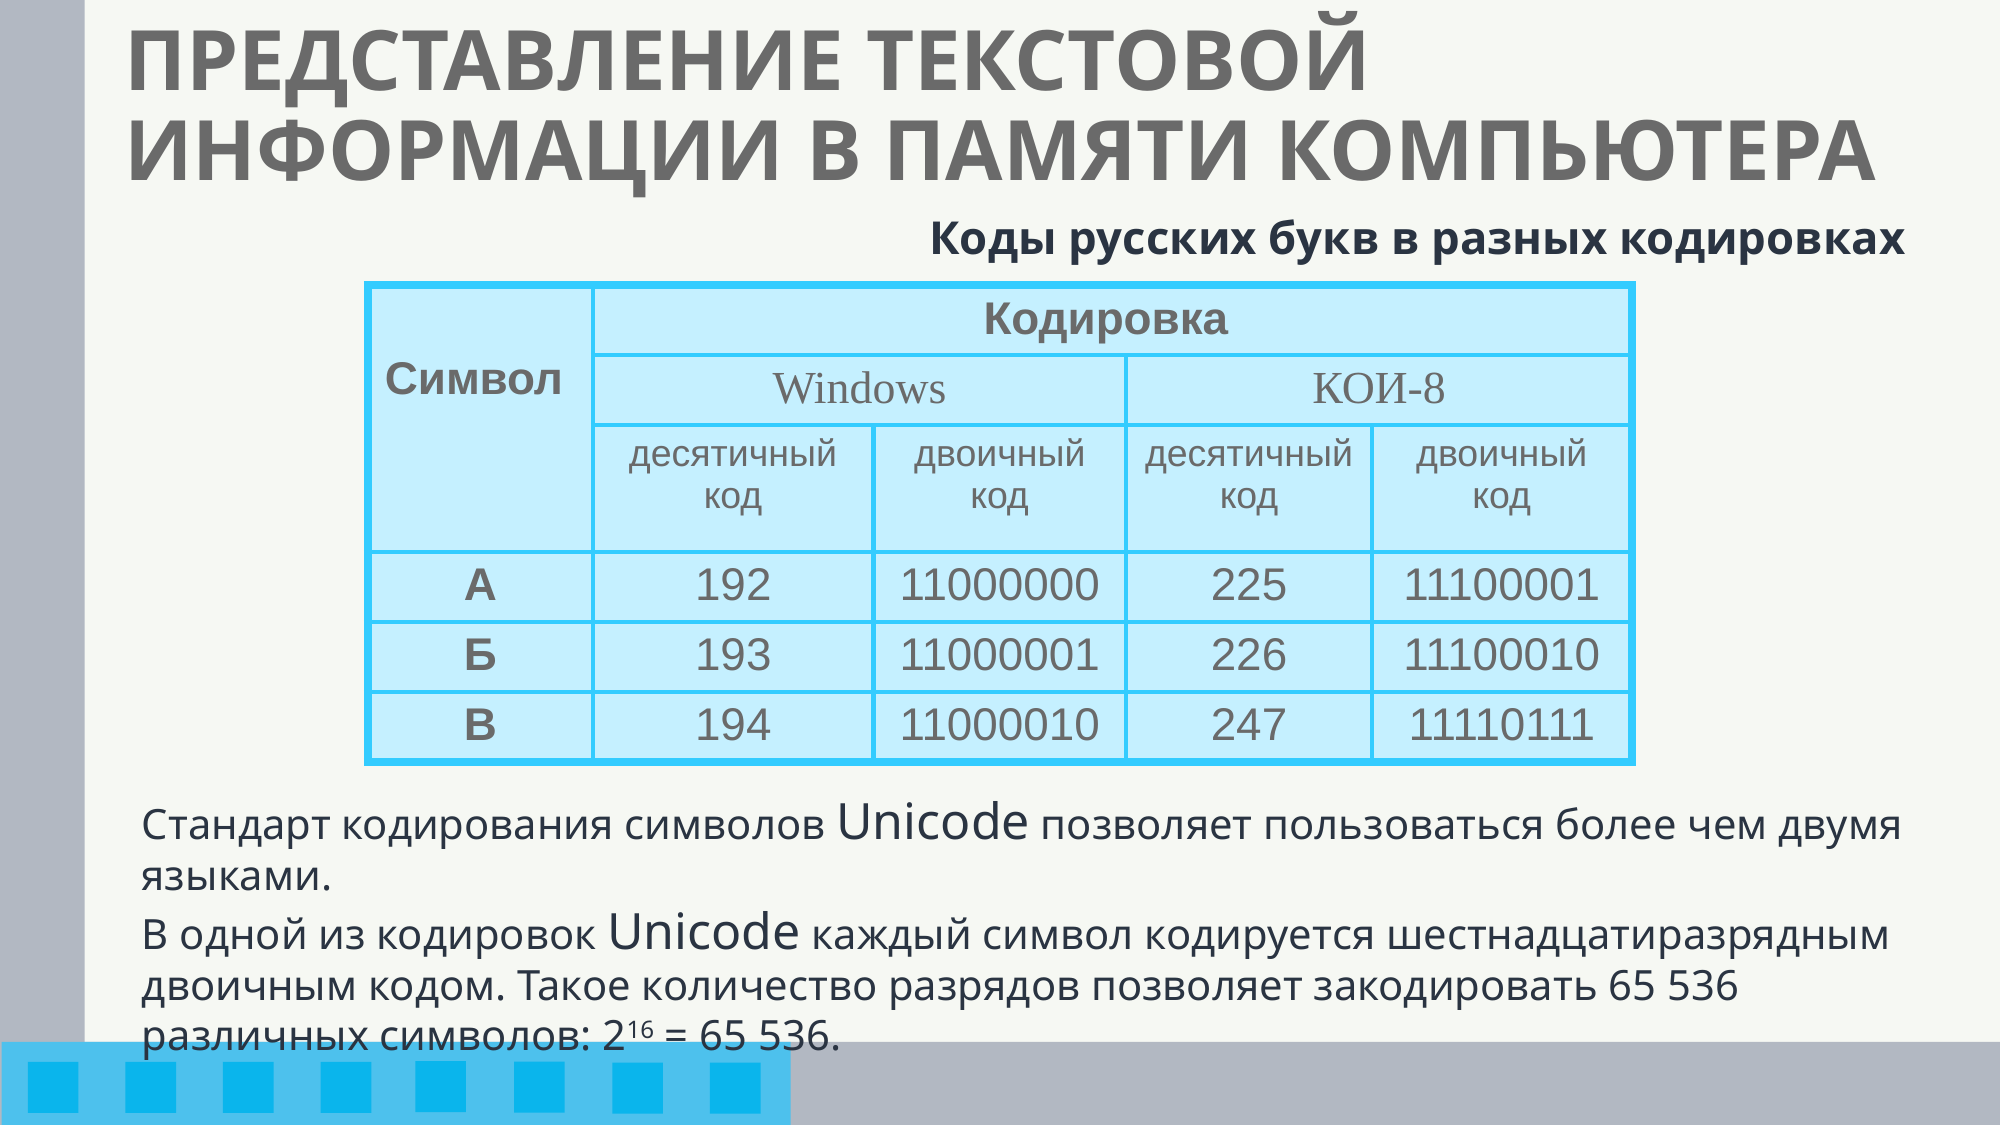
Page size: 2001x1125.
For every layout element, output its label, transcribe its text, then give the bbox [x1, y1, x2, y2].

table_cell 194 [595, 694, 871, 758]
table_cell 11000010 [876, 694, 1124, 758]
table_header Кодировка [595, 289, 1628, 353]
title ПРЕДСТАВЛЕНИЕ ТЕКСТОВОЙ ИНФОРМАЦИИ В ПАМЯТИ КОМПЬЮТЕРА [109, 0, 1965, 218]
table_cell 11110111 [1374, 694, 1628, 758]
table_cell двоичный код [1374, 427, 1628, 550]
table_cell десятичный код [595, 427, 871, 550]
table_cell КОИ-8 [1128, 357, 1628, 423]
table_cell 11000000 [876, 554, 1124, 620]
table_cell 225 [1128, 554, 1370, 620]
table_cell Б [372, 624, 591, 690]
table_cell А [372, 554, 591, 620]
table_cell Windows [595, 357, 1124, 423]
text_box Стандарт кодирования символов Unicode позволяет пользоваться более чем двумя языками. В одной из кодировок Unicode каждый символ кодируется шестнадцатиразрядным двоичным кодом. Такое количество разрядов позволяет закодировать 65 536 различных символов: 216 = 65 536. [127, 781, 1926, 1067]
table_cell 11100001 [1374, 554, 1628, 620]
table_cell десятичный код [1128, 427, 1370, 550]
table_cell 193 [595, 624, 871, 690]
table_header Символ [372, 289, 591, 550]
table_cell 11100010 [1374, 624, 1628, 690]
list Коды русских букв в разных кодировках [909, 208, 1926, 286]
table_cell 226 [1128, 624, 1370, 690]
table_cell 247 [1128, 694, 1370, 758]
table_cell 11000001 [876, 624, 1124, 690]
table_cell двоичный код [876, 427, 1124, 550]
table_cell В [372, 694, 591, 758]
table_cell 192 [595, 554, 871, 620]
